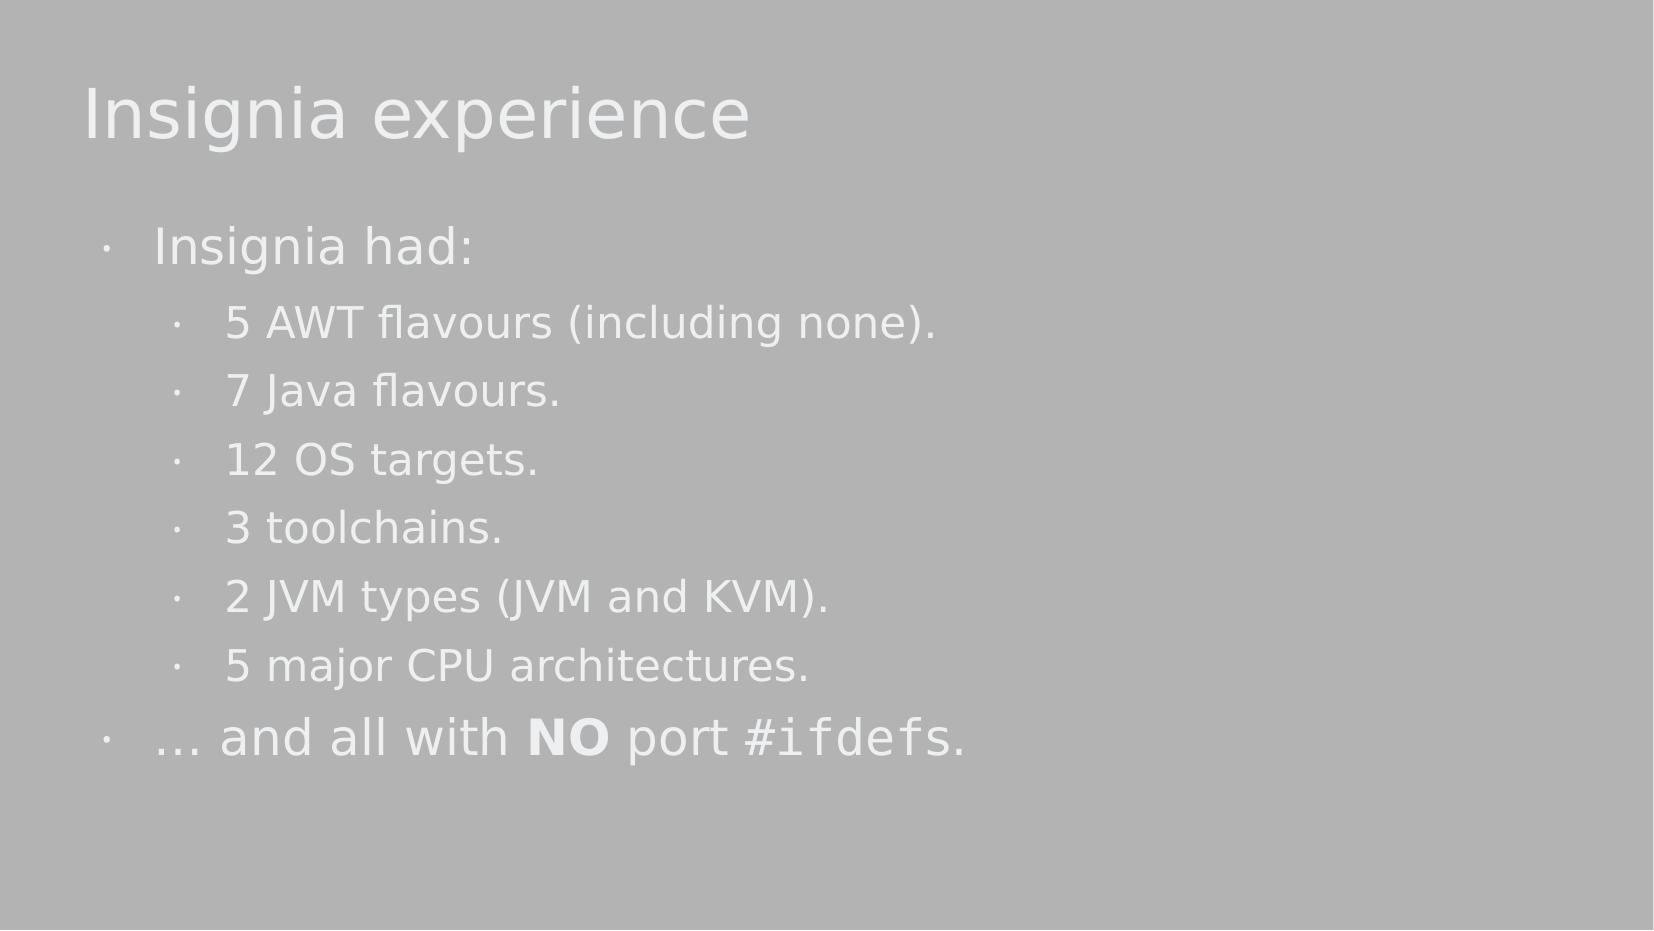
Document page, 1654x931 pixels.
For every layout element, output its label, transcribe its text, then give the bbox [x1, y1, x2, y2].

title Insignia experience [82, 37, 1571, 193]
list Insignia had: 5 AWT flavours (including none). 7 Java flavours. 12 OS targets. 3 toolchains. 2 JVM types (JVM and KVM). 5 major CPU architectures. … and all with NO port #ifdefs. [82, 217, 1571, 768]
